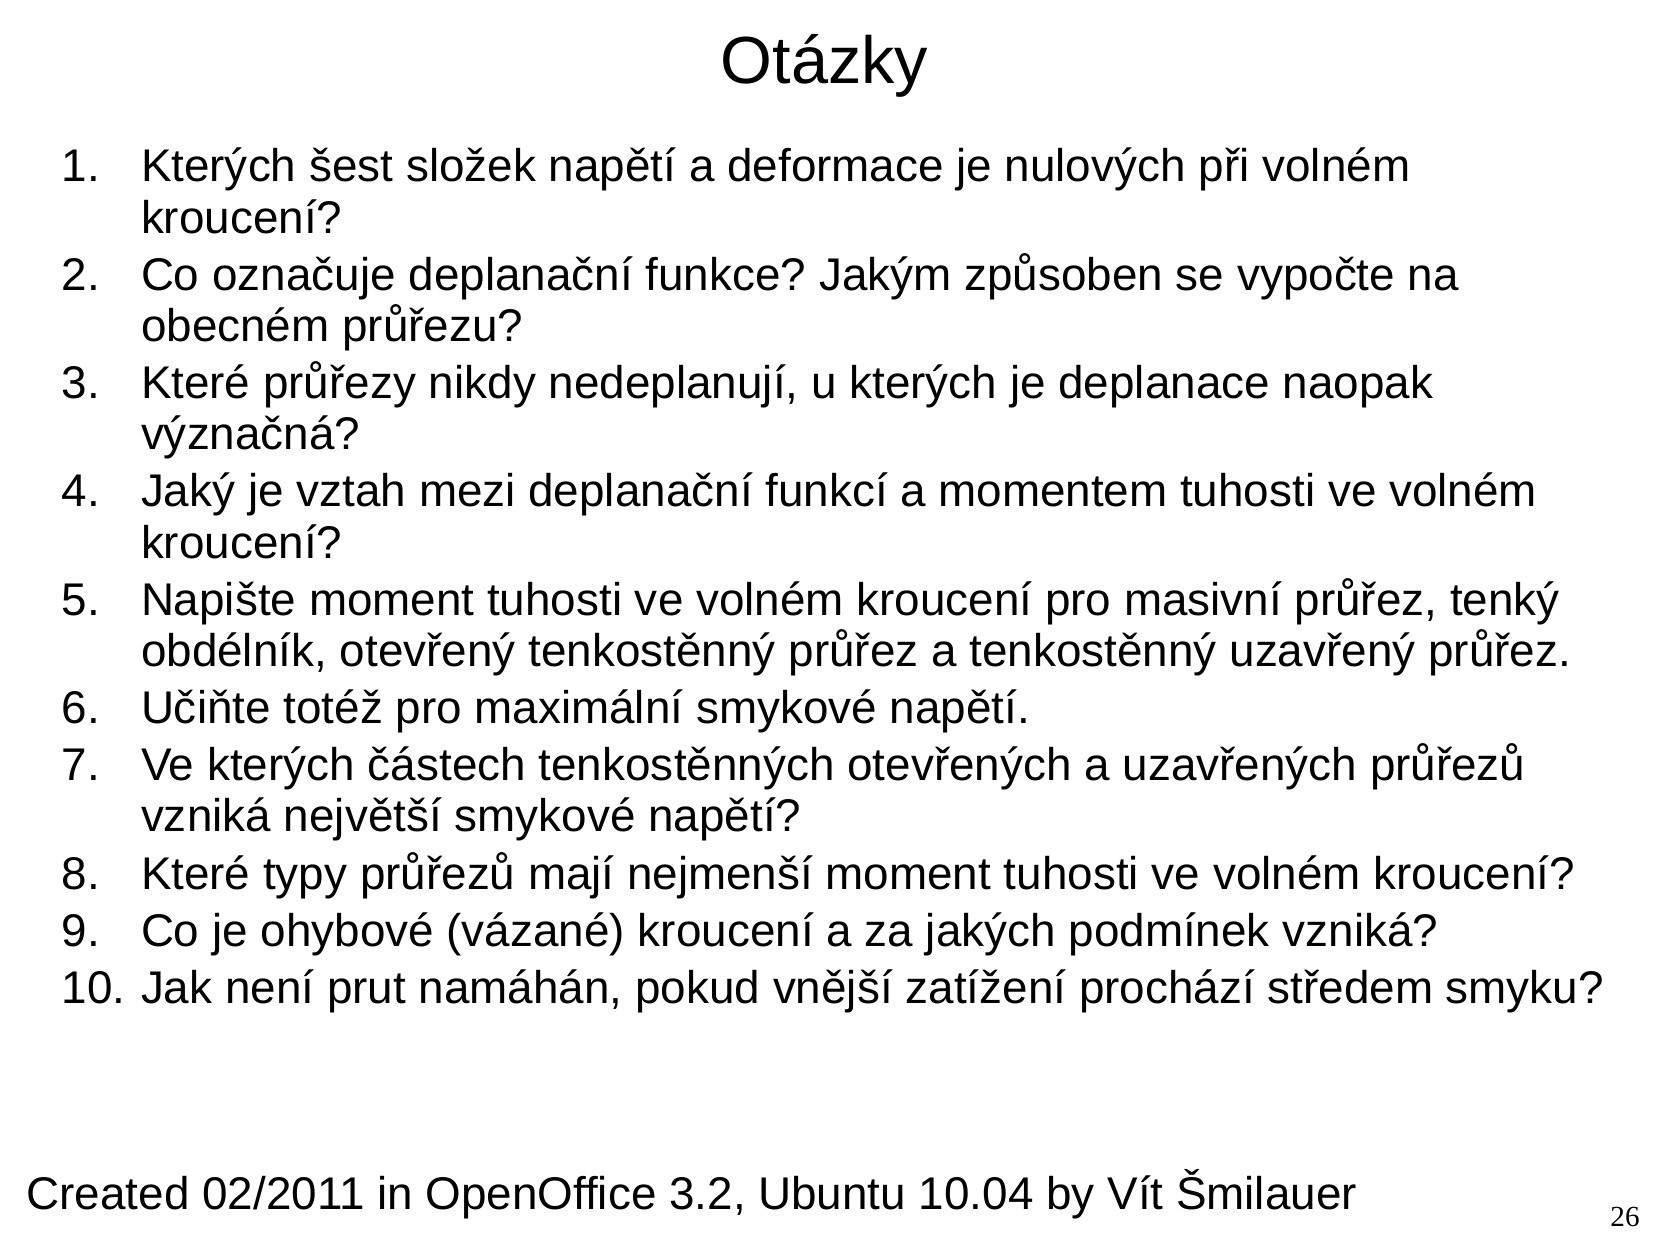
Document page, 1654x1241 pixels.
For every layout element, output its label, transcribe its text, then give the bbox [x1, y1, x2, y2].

title Otázky [37, 8, 1613, 113]
text_box Created 02/2011 in OpenOffice 3.2, Ubuntu 10.04 by Vít Šmilauer [11, 1160, 1501, 1233]
list Kterých šest složek napětí a deformace je nulových při volném kroucení? Co označuje deplanační funkce? Jakým způsoben se vypočte na obecném průřezu? Které průřezy nikdy nedeplanují, u kterých je deplanace naopak význačná? Jaký je vztah mezi deplanační funkcí a momentem tuhosti ve volném kroucení? Napište moment tuhosti ve volném kroucení pro masivní průřez, tenký obdélník, otevřený tenkostěnný průřez a tenkostěnný uzavřený průřez. Učiňte totéž pro maximální smykové napětí. Ve kterých částech tenkostěnných otevřených a uzavřených průřezů vzniká největší smykové napětí? Které typy průřezů mají nejmenší moment tuhosti ve volném kroucení? Co je ohybové (vázané) kroucení a za jakých podmínek vzniká? Jak není prut namáhán, pokud vnější zatížení prochází středem smyku? [57, 140, 1608, 1102]
